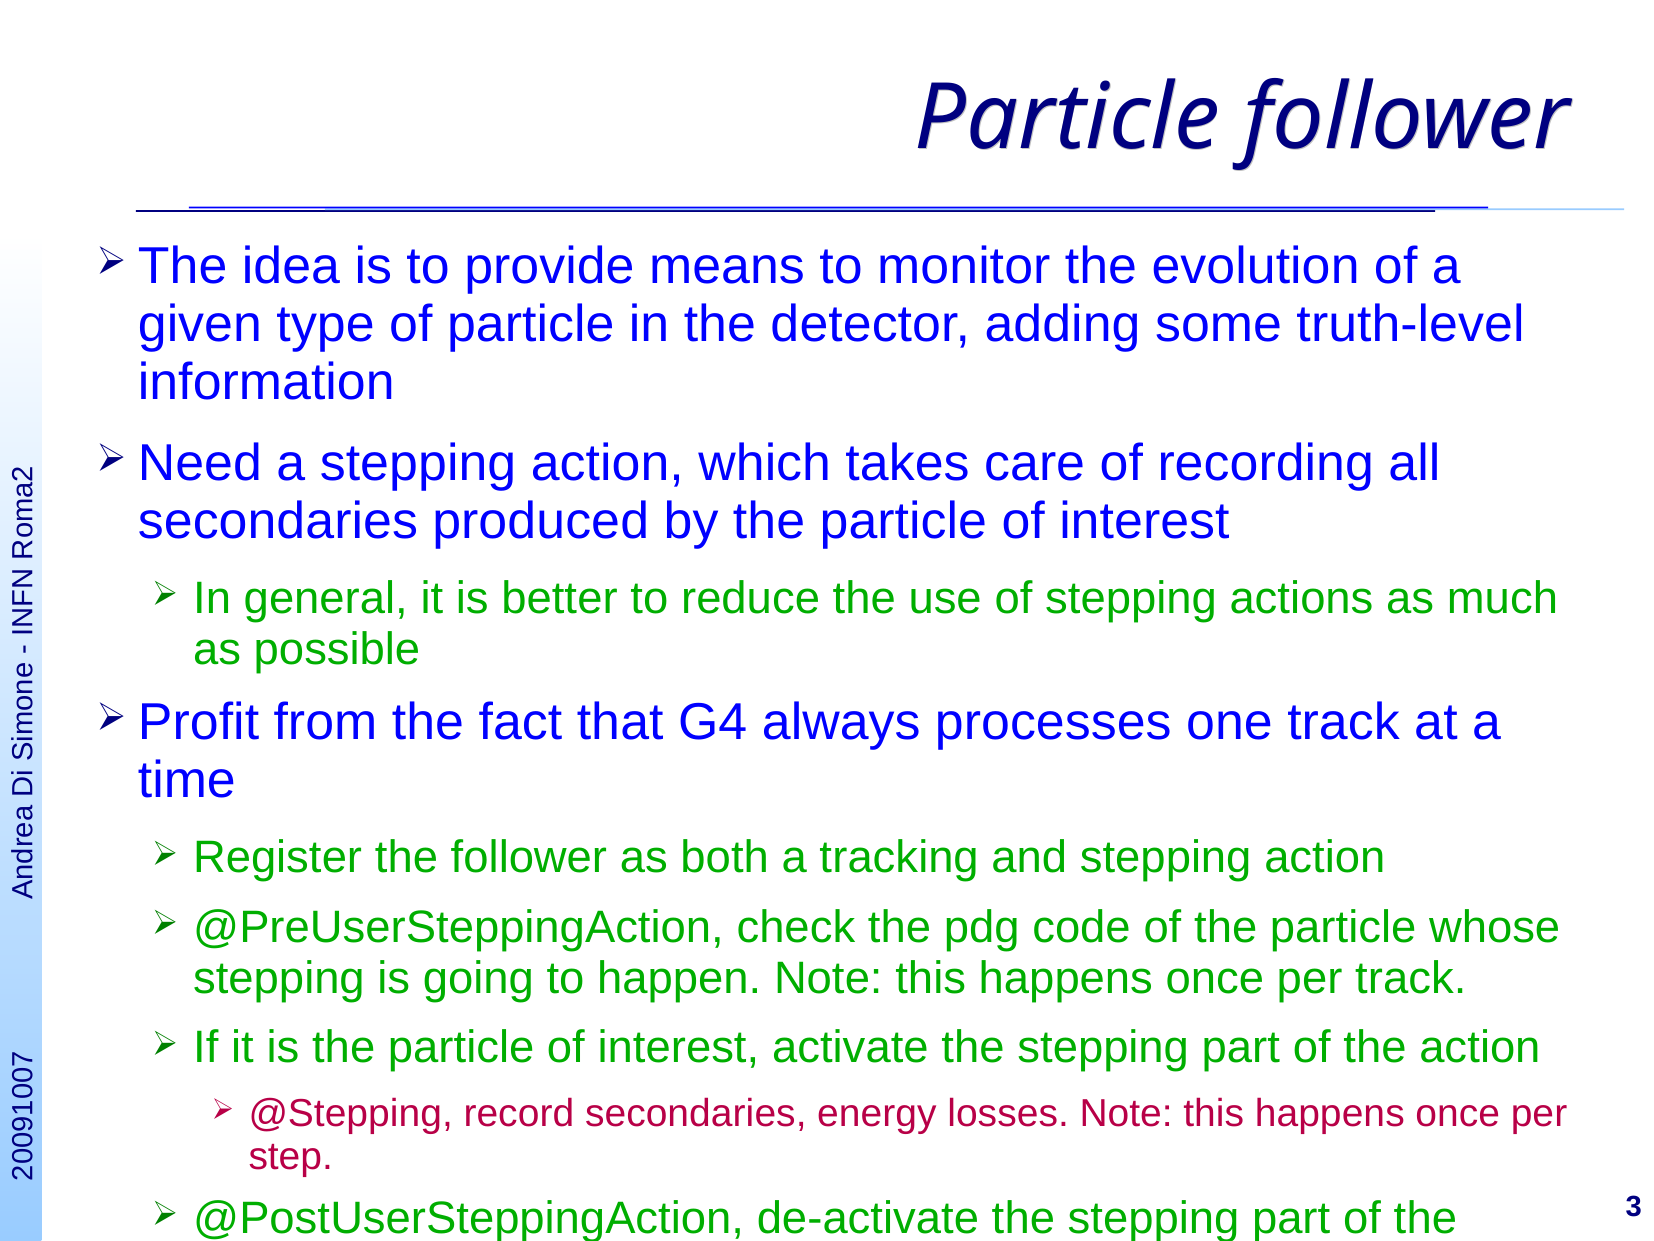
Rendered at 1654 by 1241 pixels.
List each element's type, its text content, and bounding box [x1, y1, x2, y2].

list The idea is to provide means to monitor the evolution of a given type of particle in the detector, adding some truth-level information Need a stepping action, which takes care of recording all secondaries produced by the particle of interest In general, it is better to reduce the use of stepping actions as much as possible Profit from the fact that G4 always processes one track at a time Register the follower as both a tracking and stepping action @PreUserSteppingAction, check the pdg code of the particle whose stepping is going to happen. Note: this happens once per track. If it is the particle of interest, activate the stepping part of the action @Stepping, record secondaries, energy losses. Note: this happens once per step. @PostUserSteppingAction, de-activate the stepping part of the action This way we avoid the overhead of calling the stepping action for non interesting particles Alternative would be to always execute the stepping part, and check there the pdg code of the particle [82, 236, 1571, 1241]
title Particle follower [82, 56, 1571, 170]
